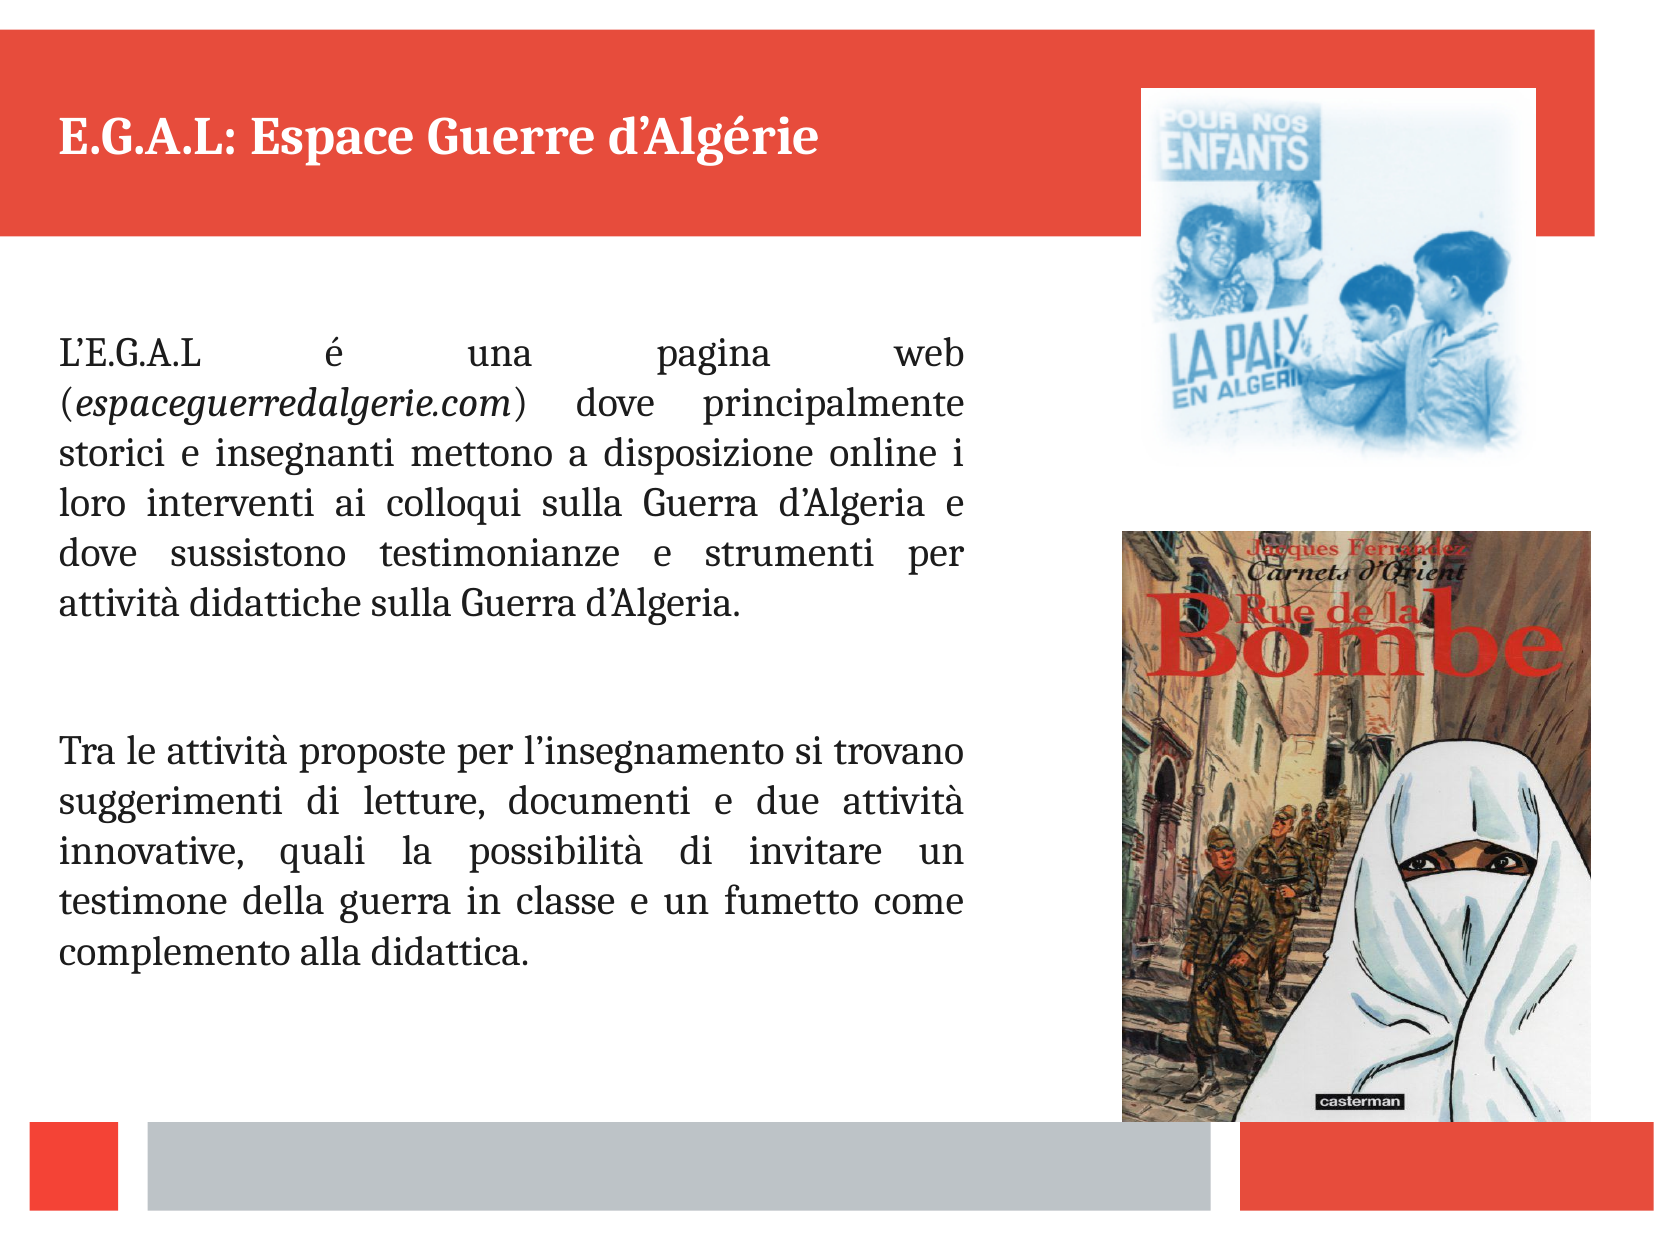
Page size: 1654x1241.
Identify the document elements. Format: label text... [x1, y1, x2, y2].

picture [1141, 88, 1536, 467]
list L’E.G.A.L é una pagina web (espaceguerredalgerie.com) dove principalmente storici e insegnanti mettono a disposizione online i loro interventi ai colloqui sulla Guerra d’Algeria e dove sussistono testimonianze e strumenti per attività didattiche sulla Guerra d’Algeria. Tra le attività proposte per l’insegnamento si trovano suggerimenti di letture, documenti e due attività innovative, quali la possibilità di invitare un testimone della guerra in classe e un fumetto come complemento alla didattica. [59, 324, 1152, 1093]
title E.G.A.L: Espace Guerre d’Algérie [59, 59, 1595, 207]
picture [1122, 531, 1591, 1123]
